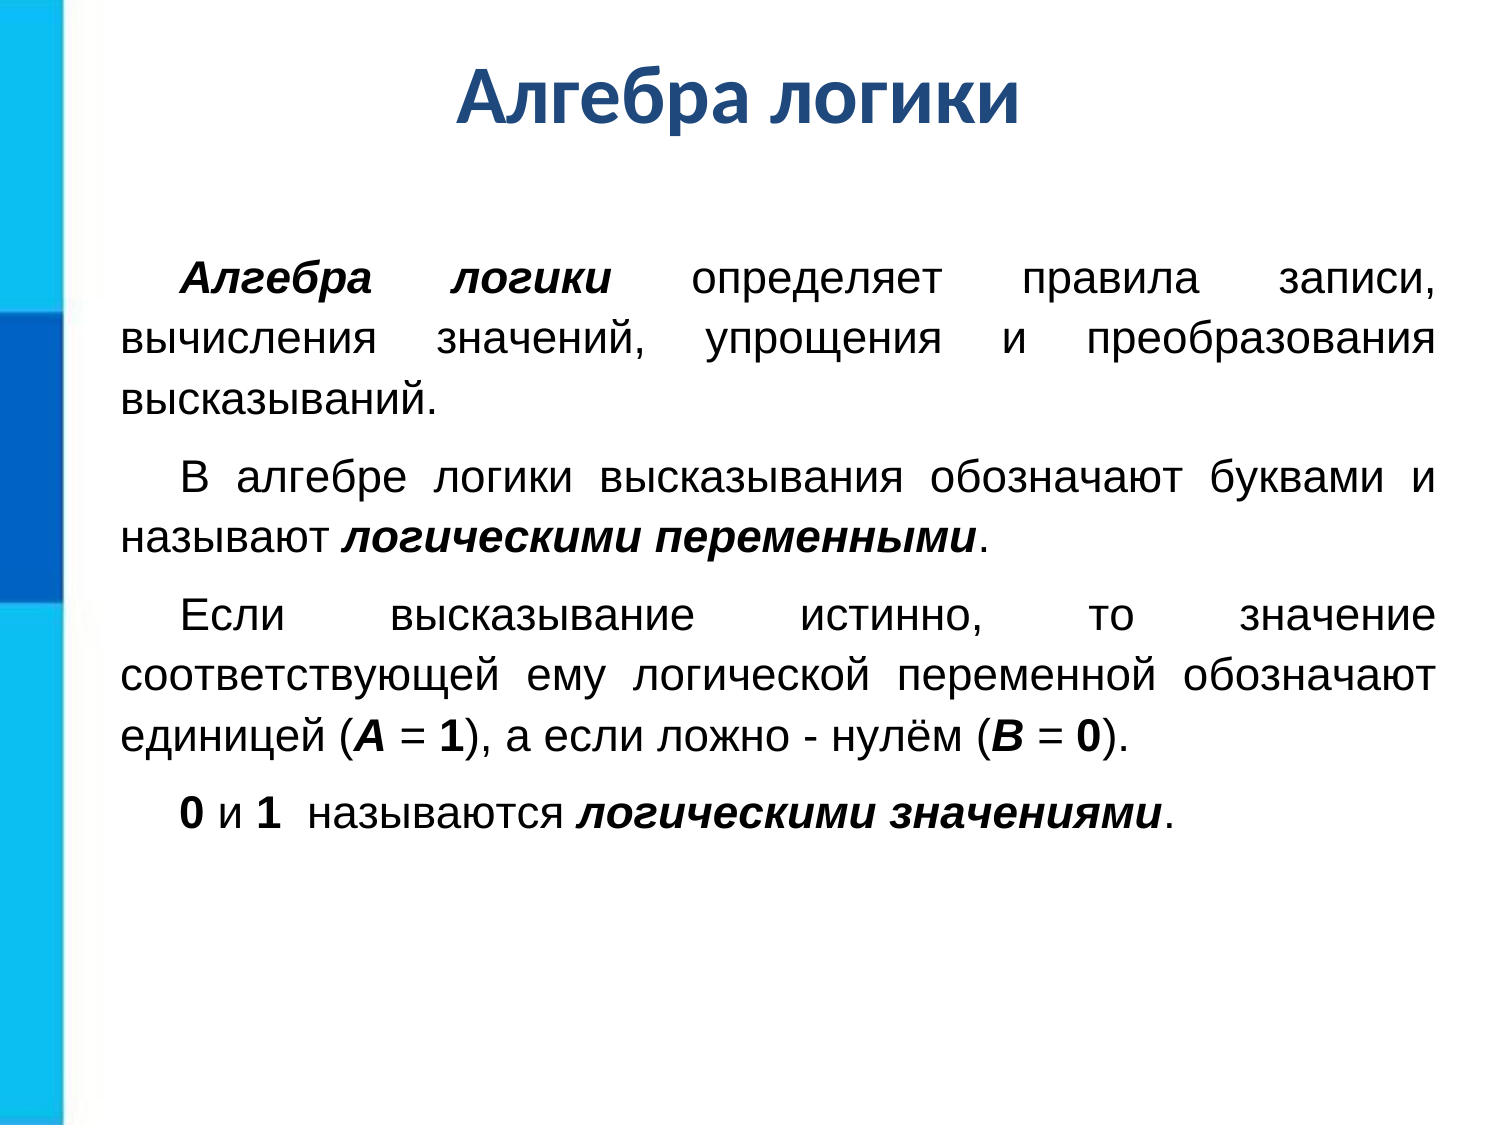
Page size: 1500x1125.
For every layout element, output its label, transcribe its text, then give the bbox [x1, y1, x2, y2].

text_box Алгебра логики определяет правила записи, вычисления значений, упрощения и преобразования высказываний. В алгебре логики высказывания обозначают буквами и называют логическими переменными. Если высказывание истинно, то значение соответствующей ему логической переменной обозначают единицей (А = 1), а если ложно - нулём (В = 0). 0 и 1 называются логическими значениями. [105, 234, 1453, 846]
picture [0, 0, 1500, 1125]
text_box Алгебра логики [53, 30, 1426, 149]
